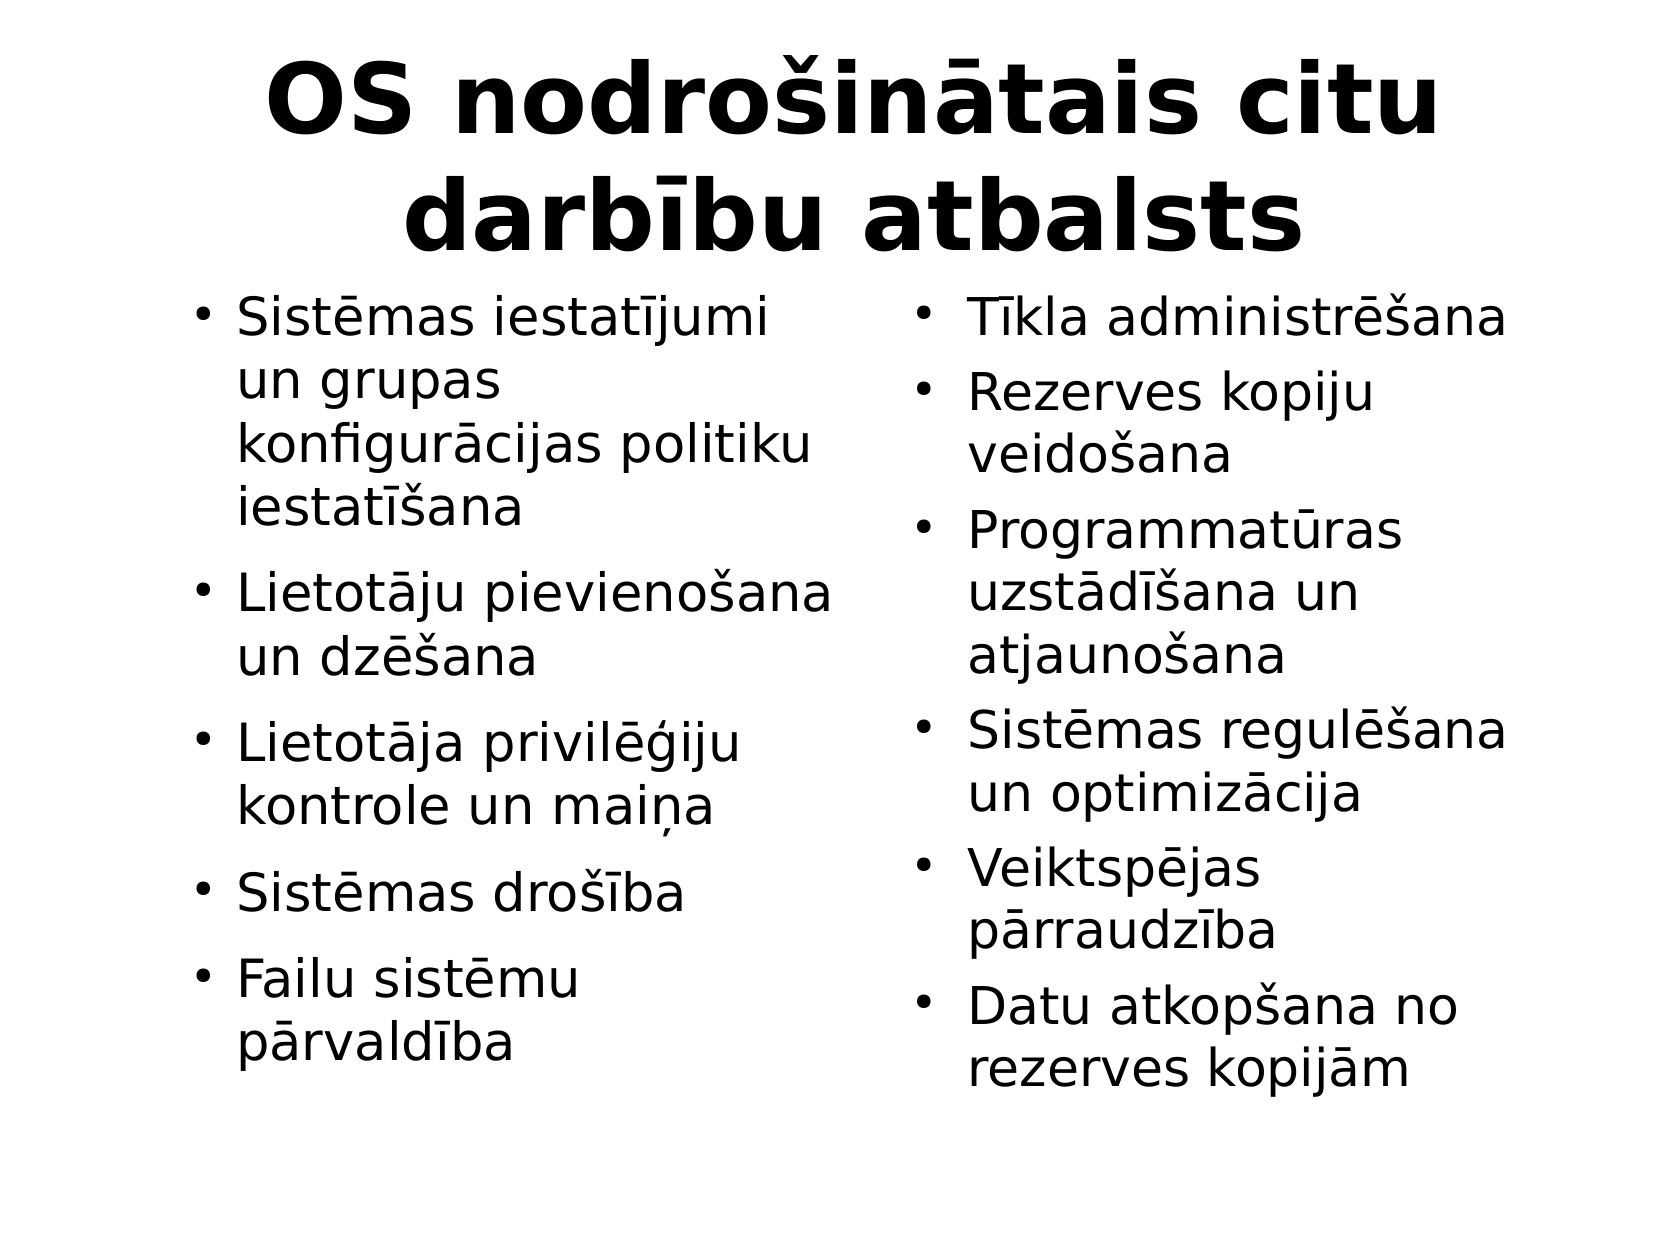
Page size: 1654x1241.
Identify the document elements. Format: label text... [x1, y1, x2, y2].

title OS nodrošinātais citu darbību atbalsts [137, 49, 1571, 257]
list Tīkla administrēšana Rezerves kopiju veidošana Programmatūras uzstādīšana un atjaunošana Sistēmas regulēšana un optimizācija Veiktspējas pārraudzība Datu atkopšana no rezerves kopijām [881, 275, 1585, 1130]
list Sistēmas iestatījumi un grupas konfigurācijas politiku iestatīšana Lietotāju pievienošana un dzēšana Lietotāja privilēģiju kontrole un maiņa Sistēmas drošība Failu sistēmu pārvaldība [165, 275, 855, 1094]
